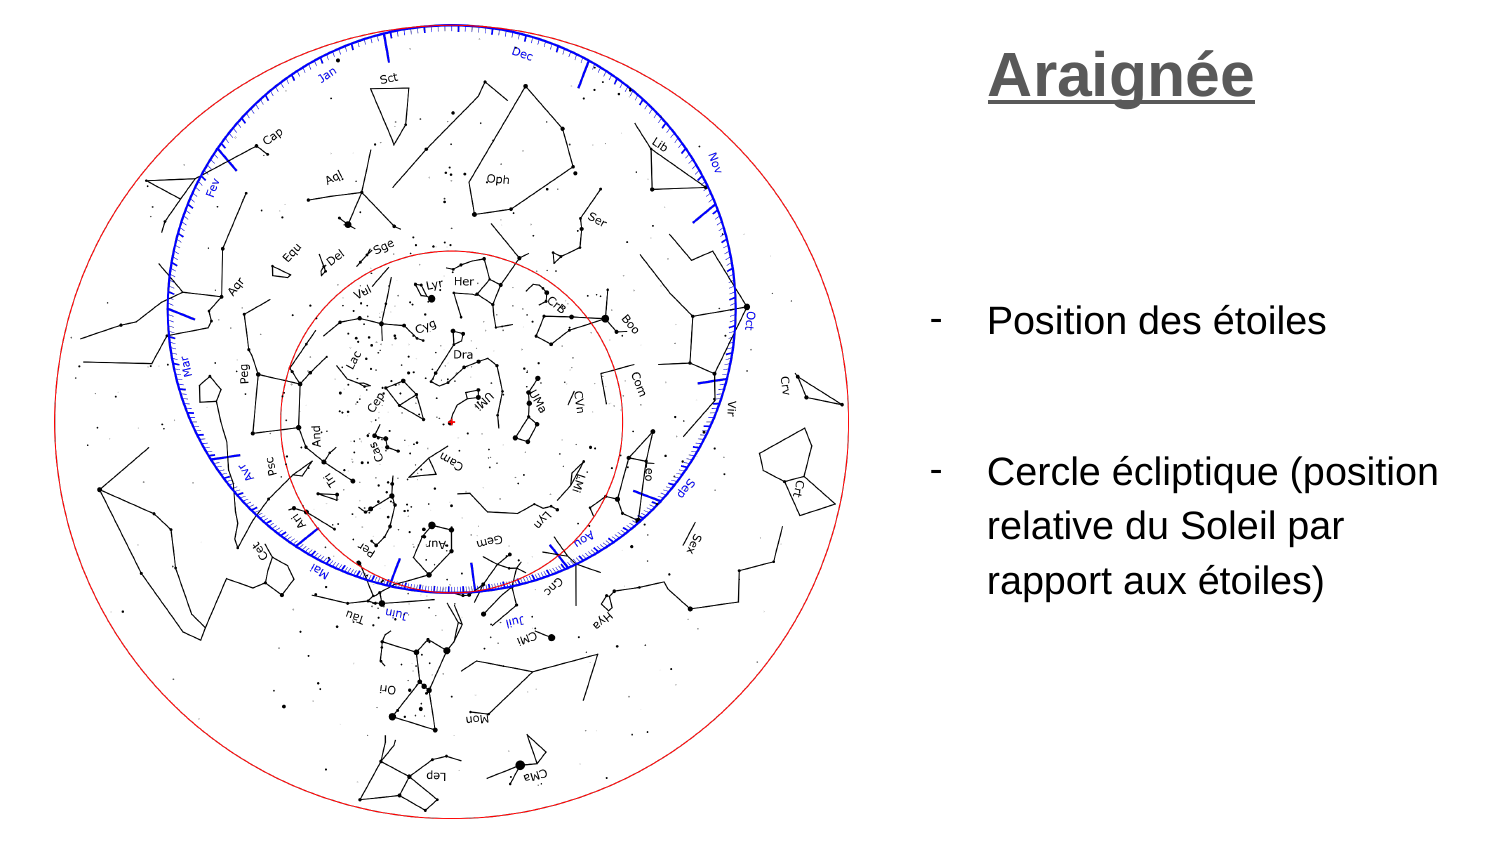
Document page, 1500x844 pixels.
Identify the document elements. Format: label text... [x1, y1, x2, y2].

text_box Araignée [776, 19, 1467, 146]
picture [54, 24, 849, 819]
text_box Position des étoiles Cercle écliptique (position relative du Soleil par rapport aux étoiles) [896, 272, 1467, 718]
